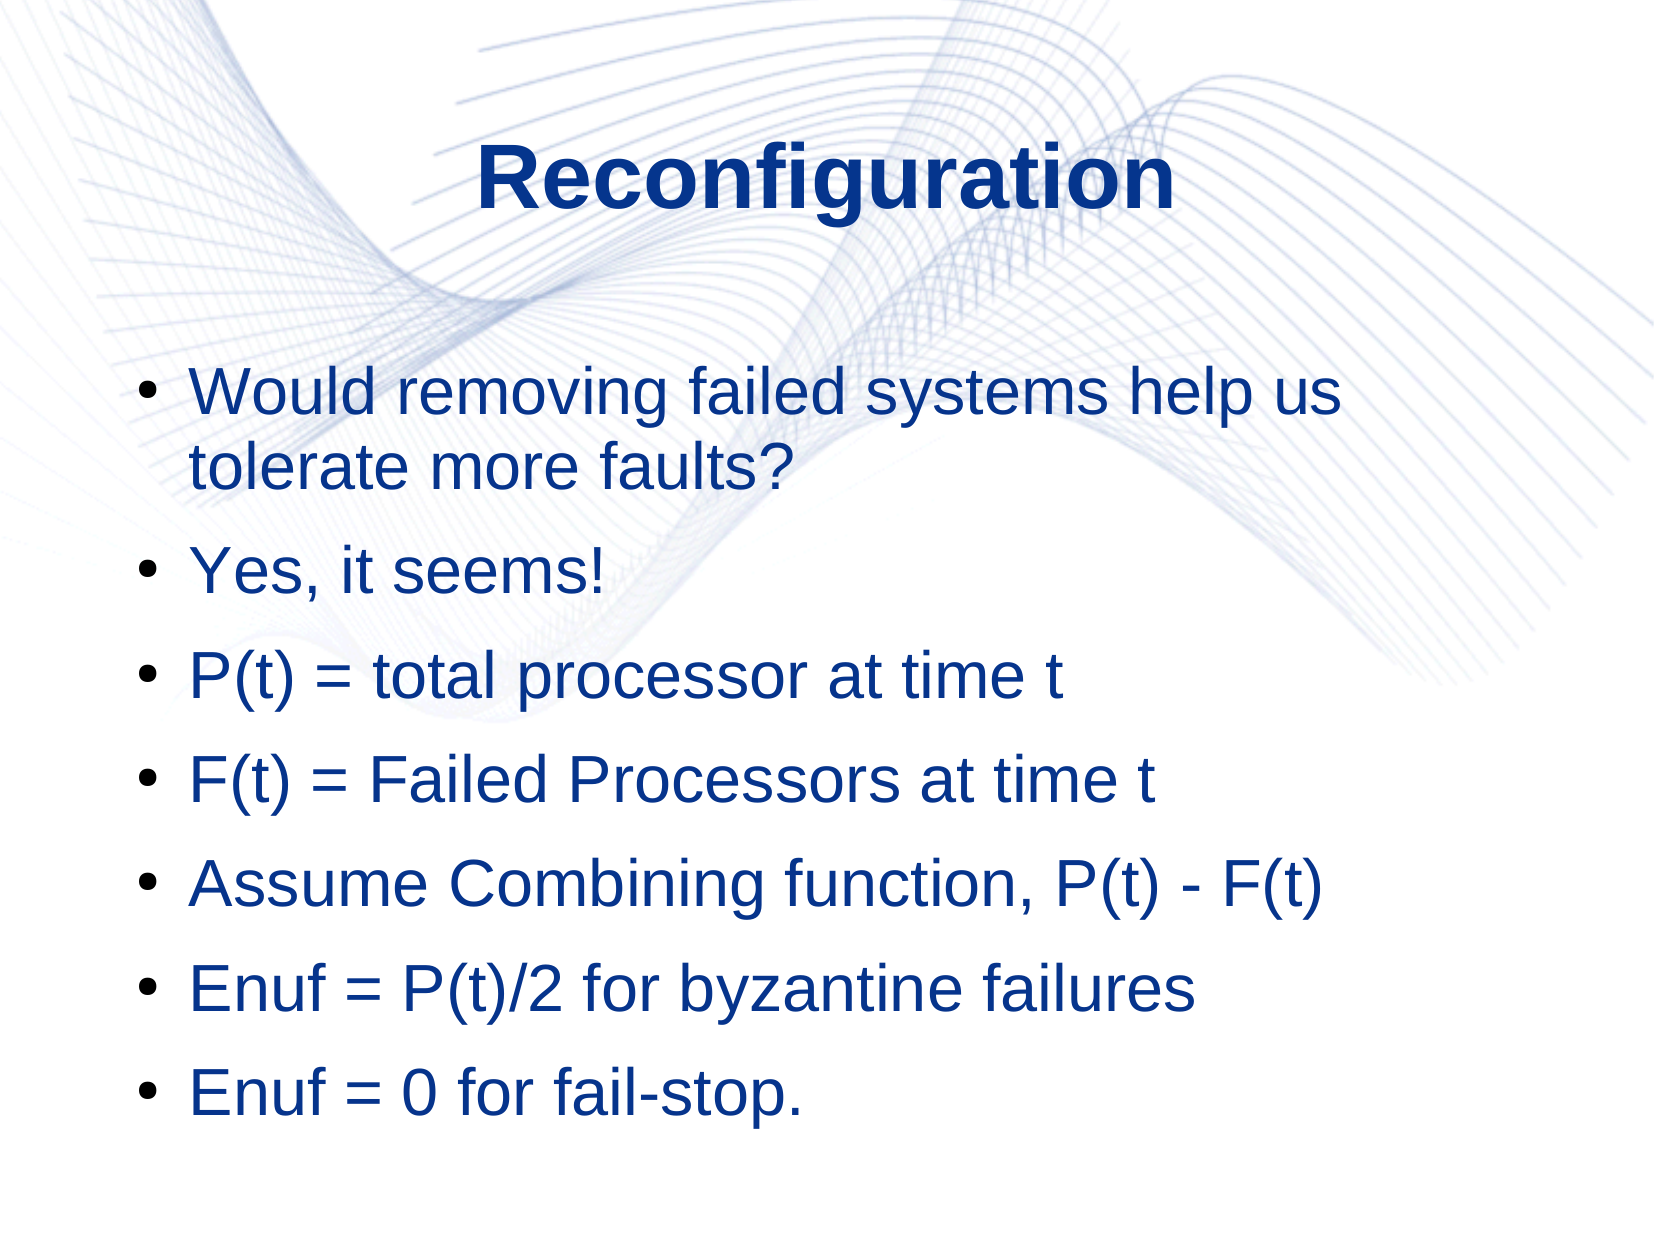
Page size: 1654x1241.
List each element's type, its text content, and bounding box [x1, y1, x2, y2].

title Reconfiguration [118, 66, 1536, 288]
list Would removing failed systems help us tolerate more faults? Yes, it seems! P(t) = total processor at time t F(t) = Failed Processors at time t Assume Combining function, P(t) - F(t) Enuf = P(t)/2 for byzantine failures Enuf = 0 for fail-stop. [118, 354, 1536, 1130]
picture [0, 0, 1654, 1241]
